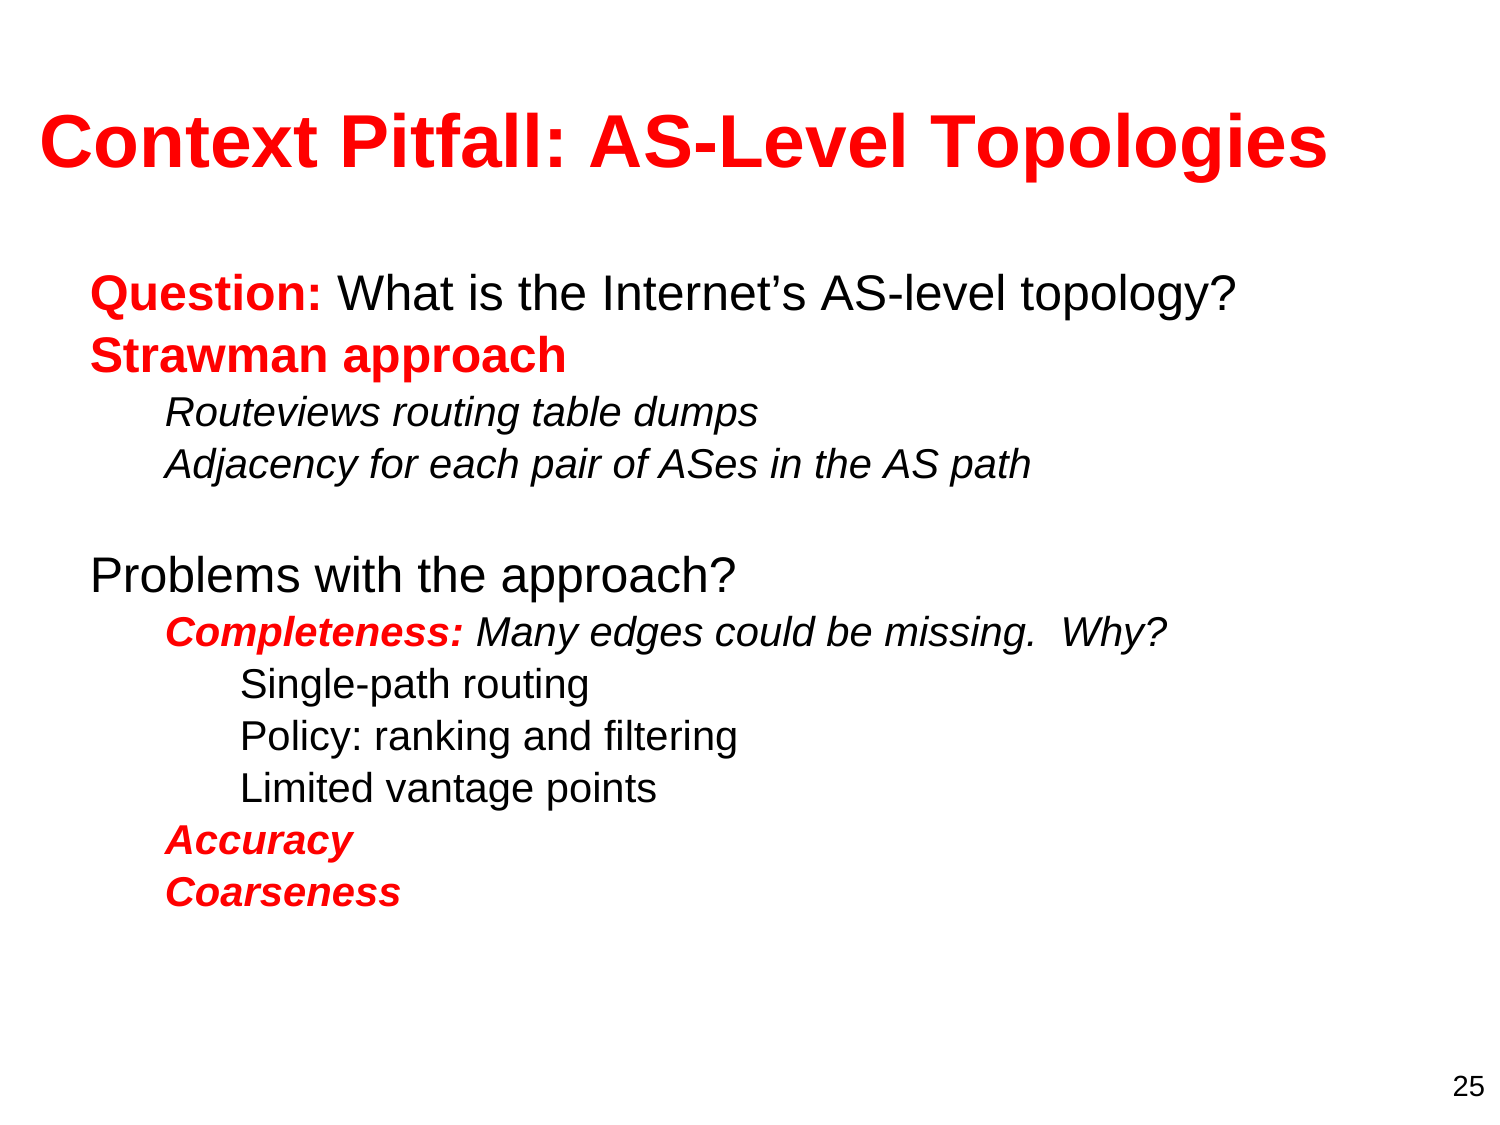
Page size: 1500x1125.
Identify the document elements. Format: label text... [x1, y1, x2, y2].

list Question: What is the Internet’s AS-level topology? Strawman approach Routeviews routing table dumps Adjacency for each pair of ASes in the AS path Problems with the approach? Completeness: Many edges could be missing. Why? Single-path routing Policy: ranking and filtering Limited vantage points Accuracy Coarseness [75, 262, 1426, 1060]
title Context Pitfall: AS-Level Topologies [24, 47, 1463, 236]
